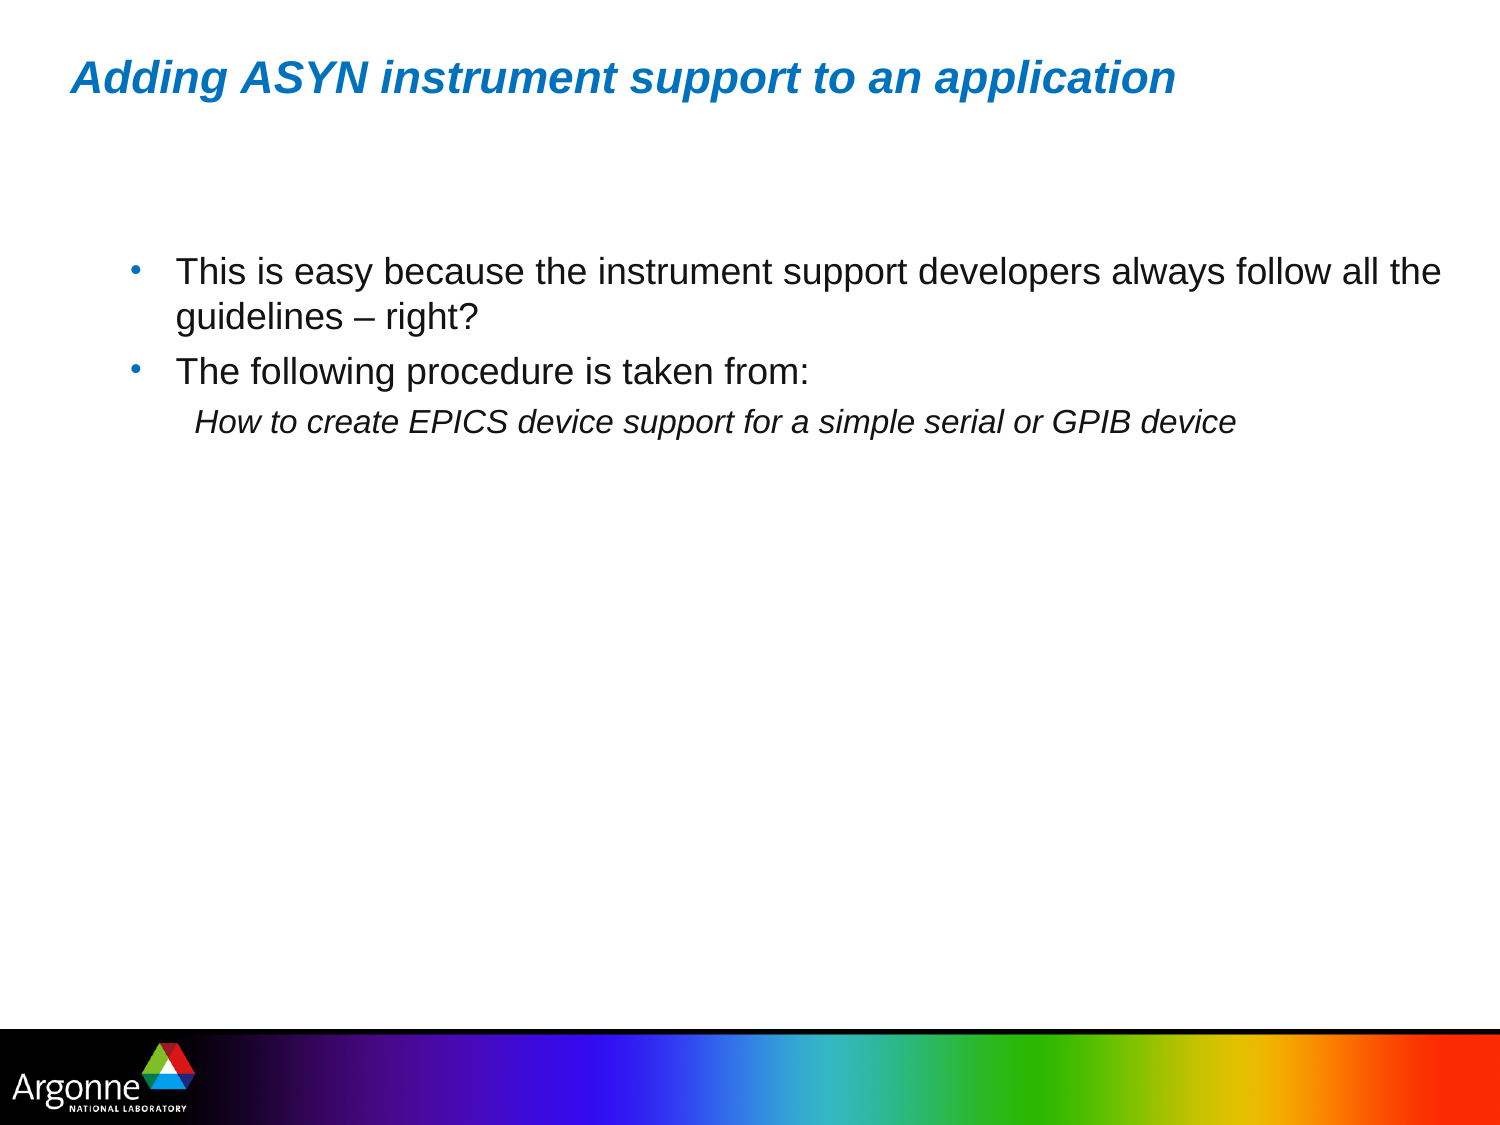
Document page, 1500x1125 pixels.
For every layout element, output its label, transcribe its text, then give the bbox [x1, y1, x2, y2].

picture [0, 1029, 1500, 1125]
title Adding ASYN instrument support to an application [55, 54, 1361, 112]
list This is easy because the instrument support developers always follow all the guidelines – right? The following procedure is taken from: How to create EPICS device support for a simple serial or GPIB device [114, 239, 1459, 559]
